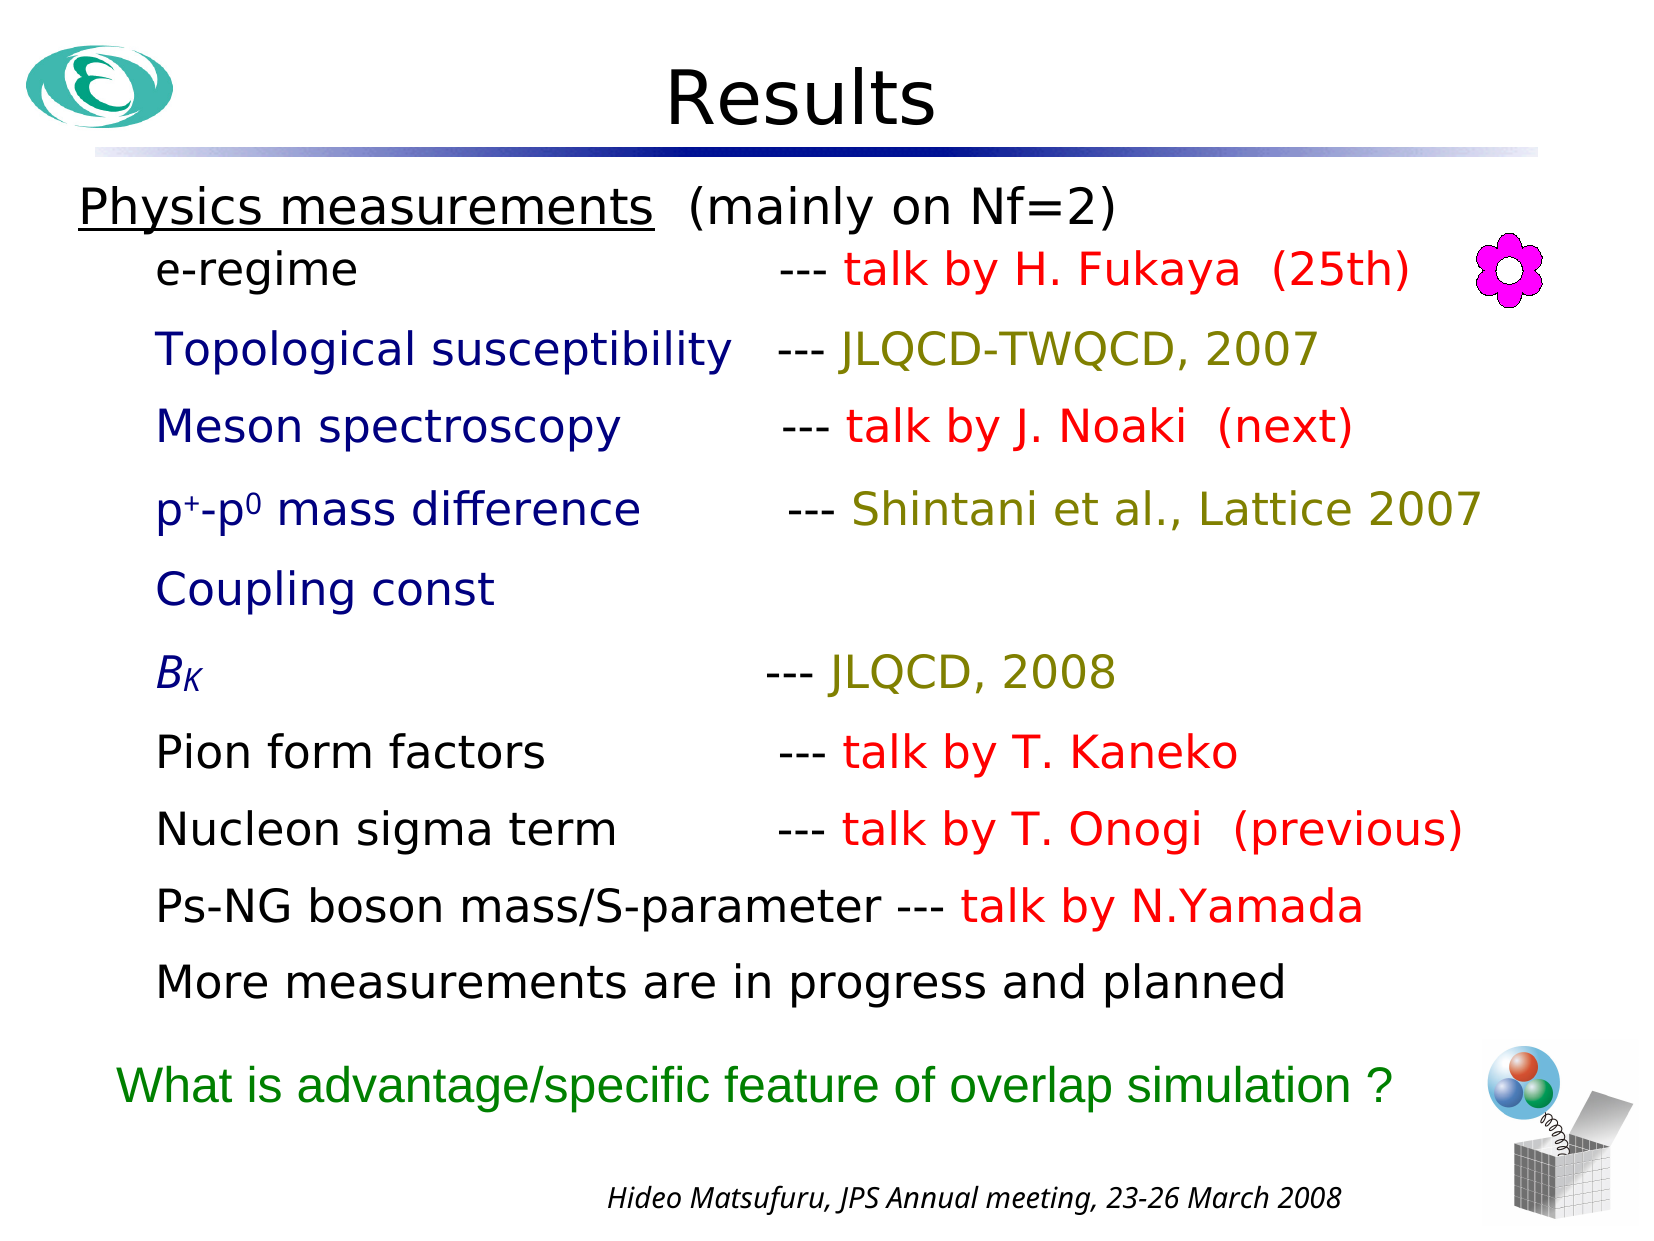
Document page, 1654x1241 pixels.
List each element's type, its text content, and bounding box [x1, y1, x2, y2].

text_box [1476, 233, 1543, 308]
title Results [177, 45, 1426, 152]
picture [20, 37, 179, 136]
text_box What is advantage/specific feature of overlap simulation ? [101, 1057, 1409, 1120]
list Physics measurements (mainly on Nf=2) e-regime --- talk by H. Fukaya (25th) Topological susceptibility --- JLQCD-TWQCD, 2007 Meson spectroscopy --- talk by J. Noaki (next) p+-p0 mass difference --- Shintani et al., Lattice 2007 Coupling const BK --- JLQCD, 2008 Pion form factors --- talk by T. Kaneko Nucleon sigma term --- talk by T. Onogi (previous) Ps-NG boson mass/S-parameter --- talk by N.Yamada More measurements are in progress and planned [60, 178, 1564, 1089]
picture [95, 147, 1538, 157]
picture [1482, 1039, 1639, 1226]
